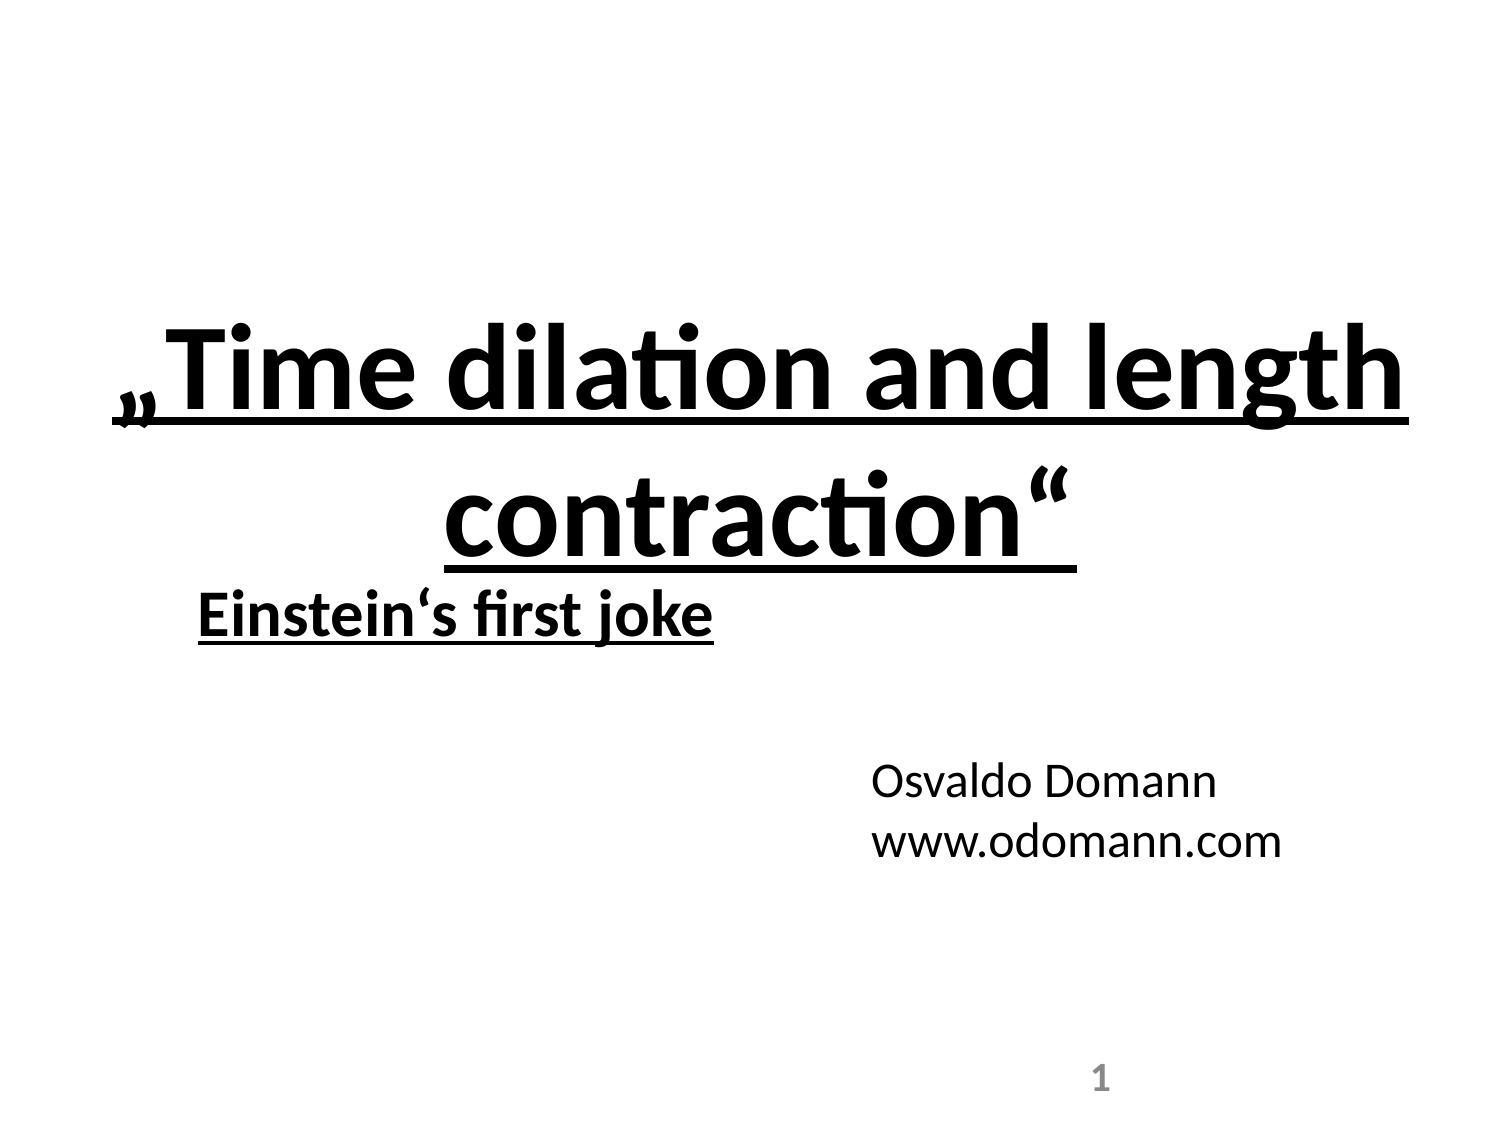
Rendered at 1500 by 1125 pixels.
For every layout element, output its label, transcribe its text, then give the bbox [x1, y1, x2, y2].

text_box Osvaldo Domann www.odomann.com [856, 739, 1341, 876]
title „Time dilation and length contraction“ [94, 278, 1427, 480]
text_box Einstein‘s first joke [183, 562, 798, 659]
text_box [1074, 1042, 1426, 1103]
